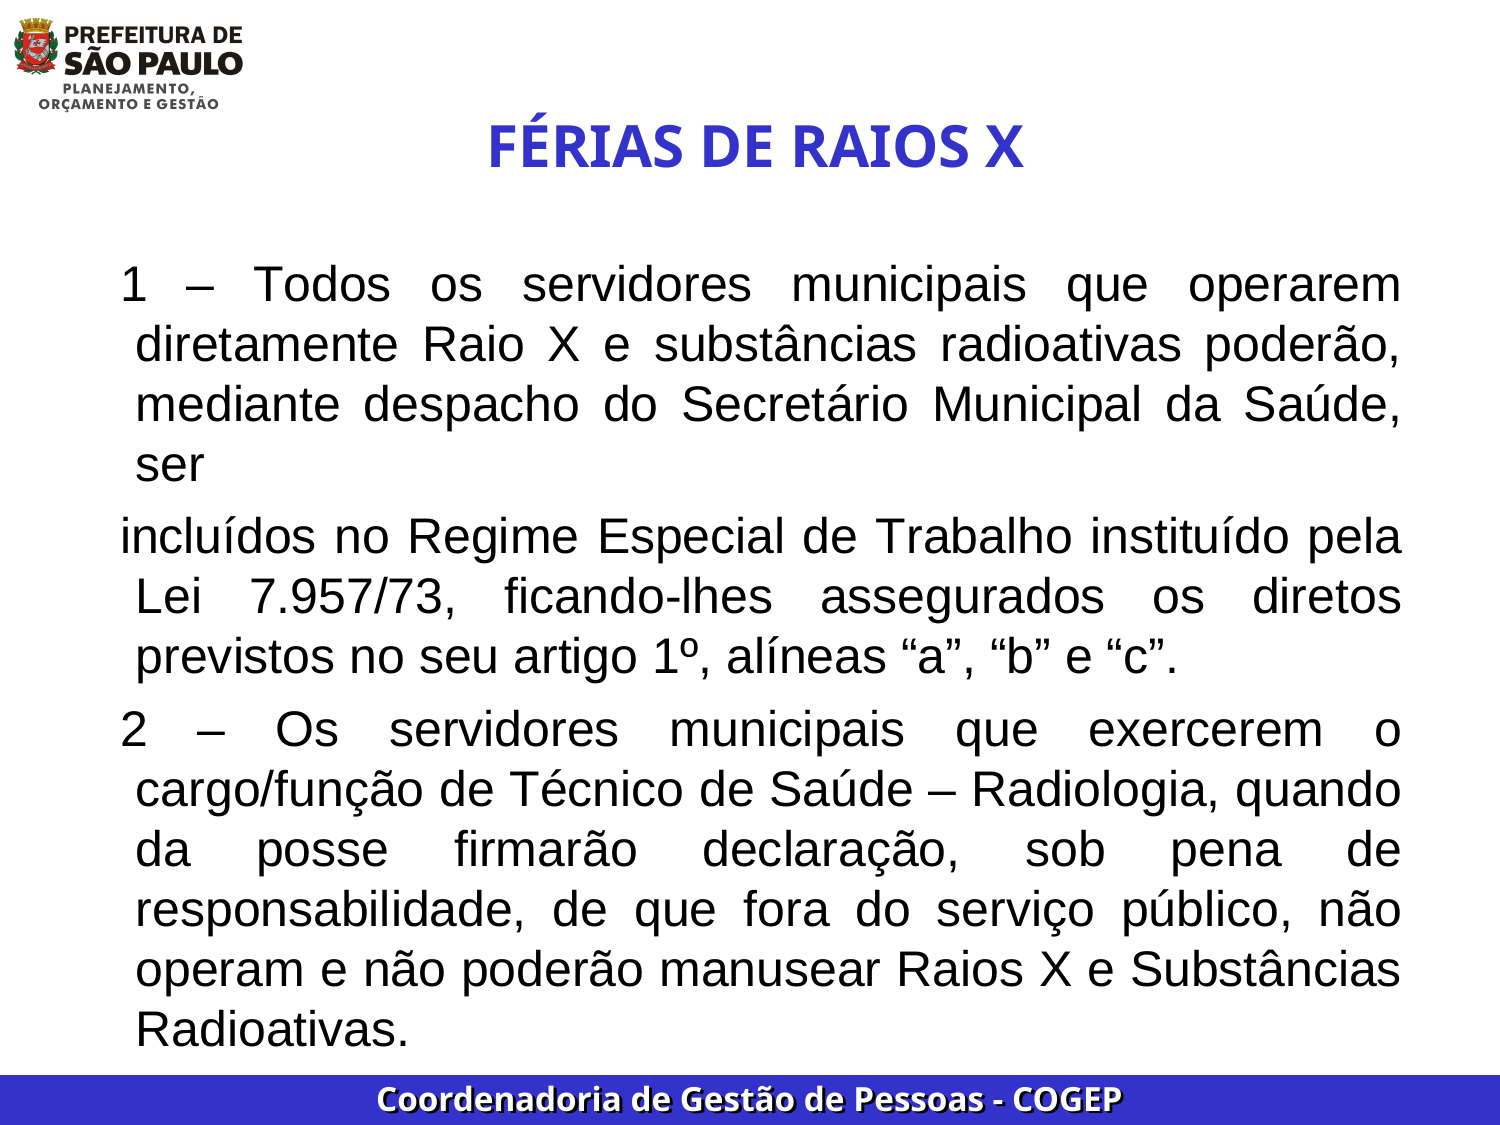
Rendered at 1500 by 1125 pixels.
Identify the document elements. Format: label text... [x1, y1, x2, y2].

subtitle 1 – Todos os servidores municipais que operarem diretamente Raio X e substâncias radioativas poderão, mediante despacho do Secretário Municipal da Saúde, ser incluídos no Regime Especial de Trabalho instituído pela Lei 7.957/73, ficando-lhes assegurados os diretos previstos no seu artigo 1º, alíneas “a”, “b” e “c”. 2 – Os servidores municipais que exercerem o cargo/função de Técnico de Saúde – Radiologia, quando da posse firmarão declaração, sob pena de responsabilidade, de que fora do serviço público, não operam e não poderão manusear Raios X e Substâncias Radioativas. [29, 243, 1436, 1062]
title FÉRIAS DE RAIOS X [100, 101, 1412, 187]
